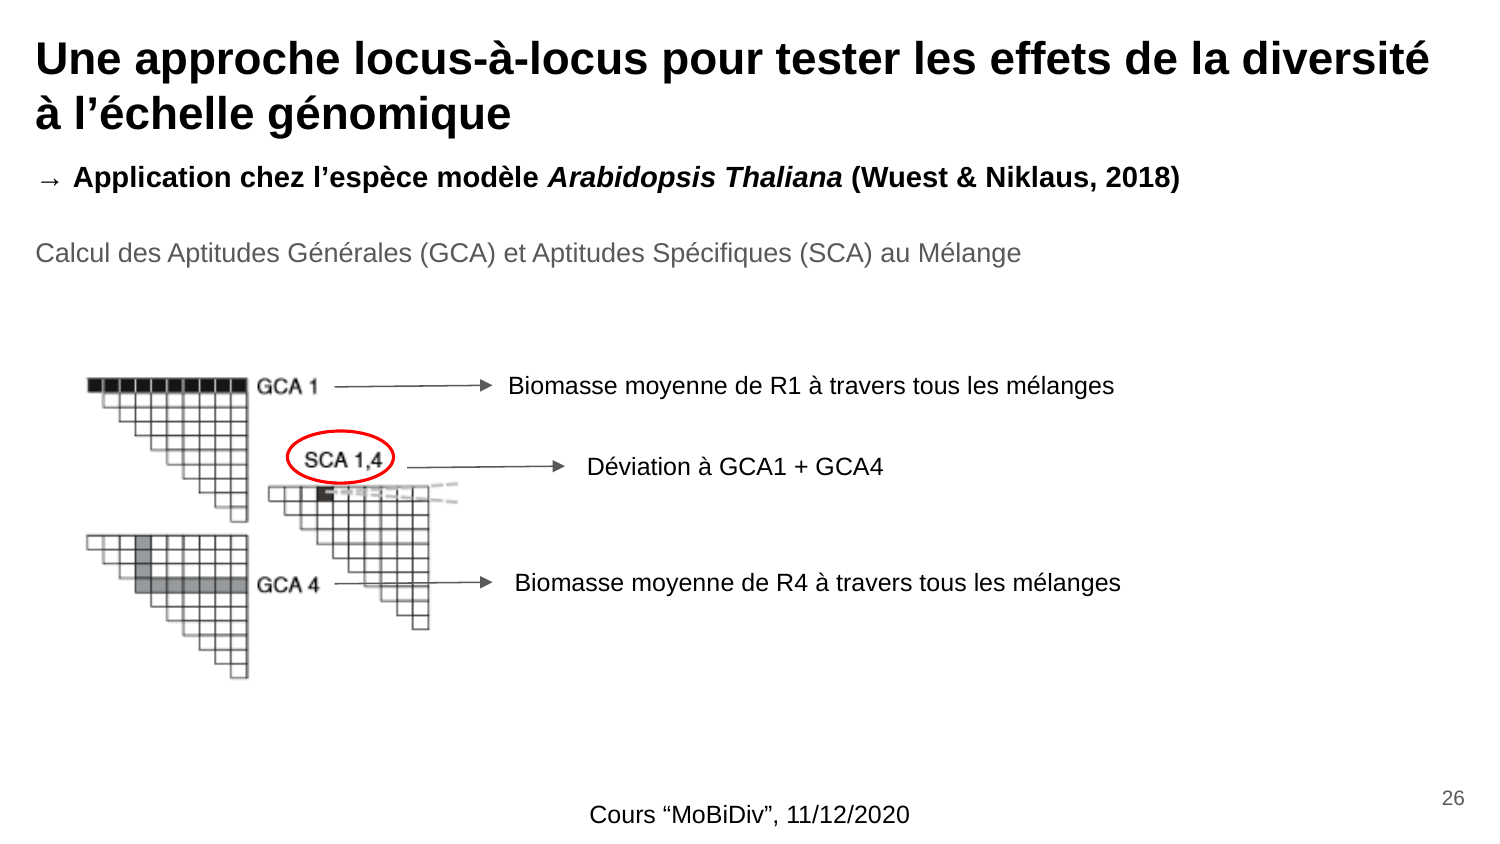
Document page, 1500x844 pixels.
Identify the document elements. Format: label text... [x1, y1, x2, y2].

list Déviation à GCA1 + GCA4 [564, 430, 1265, 503]
title Une approche locus-à-locus pour tester les effets de la diversité à l’échelle génomique [20, 13, 1480, 158]
list → Application chez l’espèce modèle Arabidopsis Thaliana (Wuest & Niklaus, 2018) Calcul des Aptitudes Générales (GCA) et Aptitudes Spécifiques (SCA) au Mélange [20, 158, 1480, 283]
list Biomasse moyenne de R1 à travers tous les mélanges [486, 349, 1186, 422]
slide_number <number> [1389, 764, 1480, 830]
picture [57, 345, 459, 701]
list Biomasse moyenne de R4 à travers tous les mélanges [492, 546, 1193, 619]
